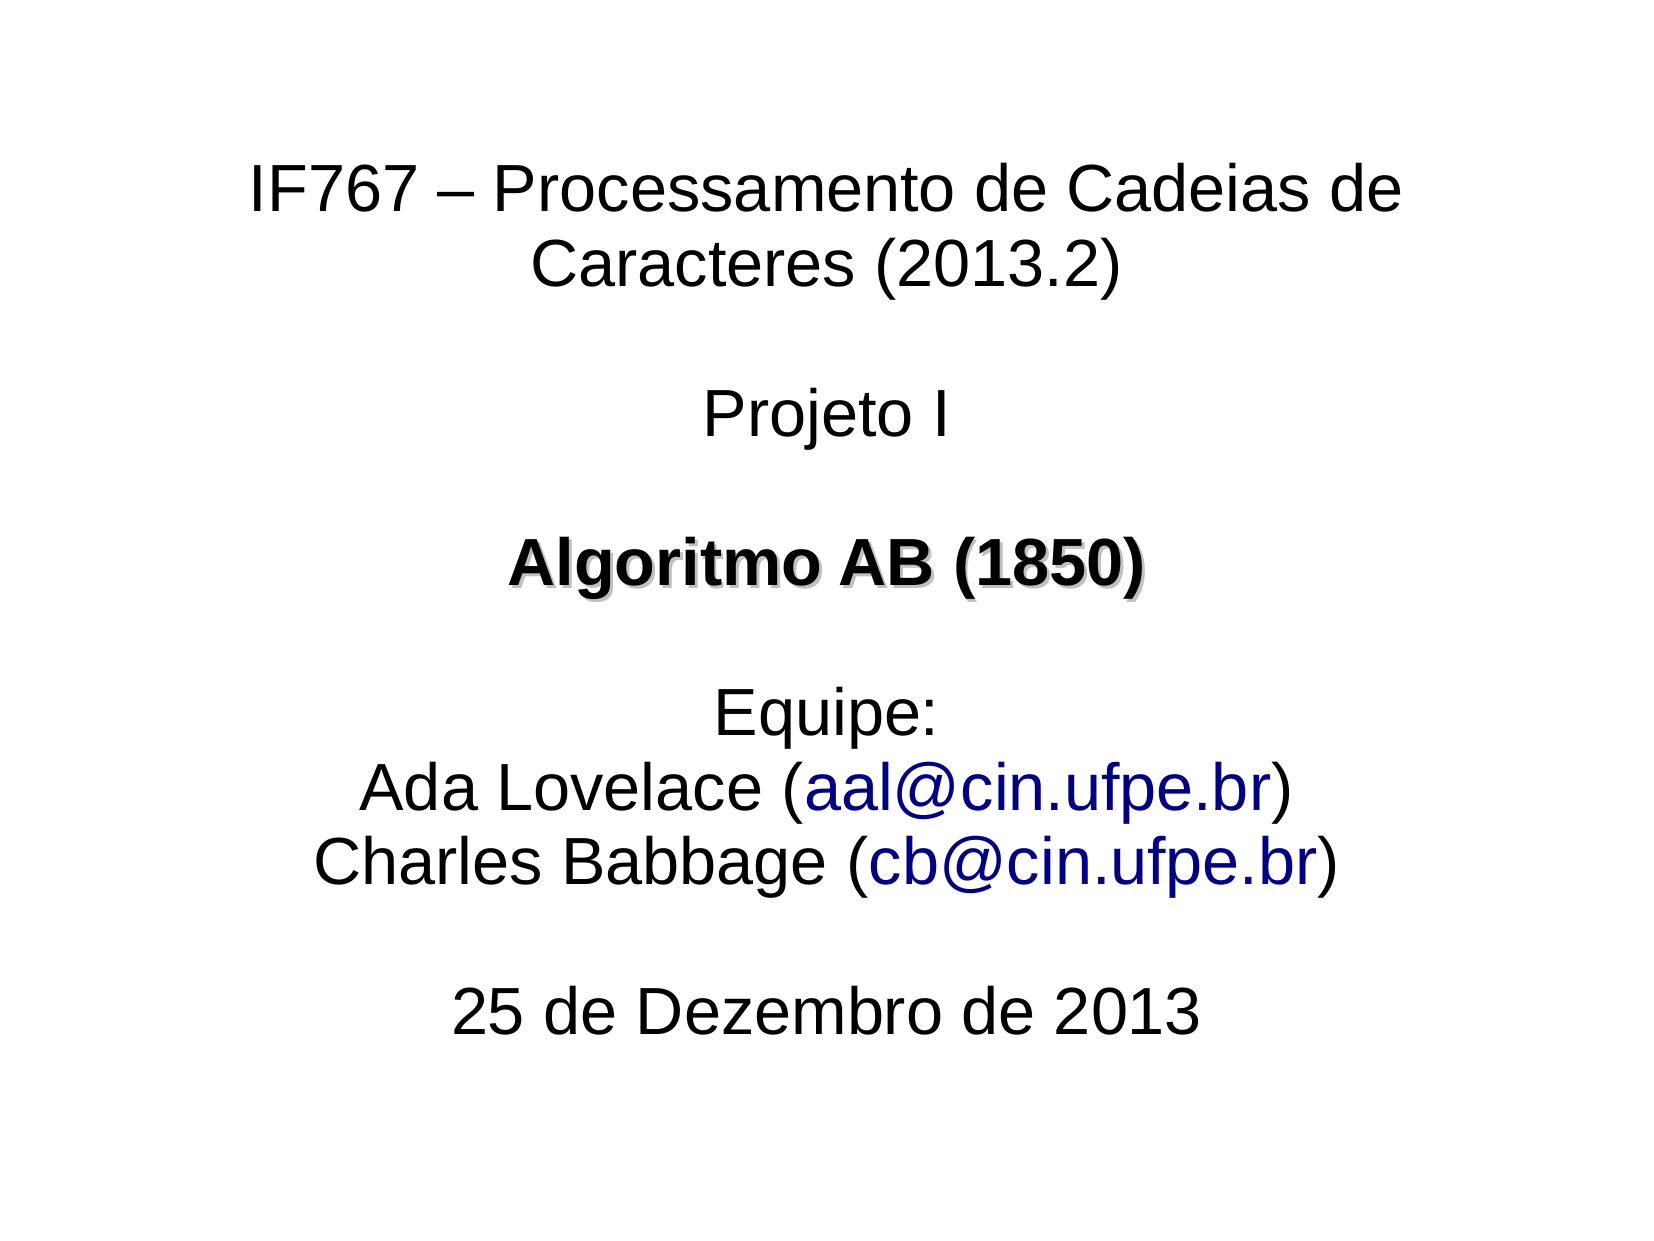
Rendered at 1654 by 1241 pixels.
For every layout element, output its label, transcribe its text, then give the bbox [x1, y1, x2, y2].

subtitle IF767 – Processamento de Cadeias de Caracteres (2013.2) Projeto I Algoritmo AB (1850) Equipe: Ada Lovelace (aal@cin.ufpe.br) Charles Babbage (cb@cin.ufpe.br) 25 de Dezembro de 2013 [82, 120, 1571, 1080]
